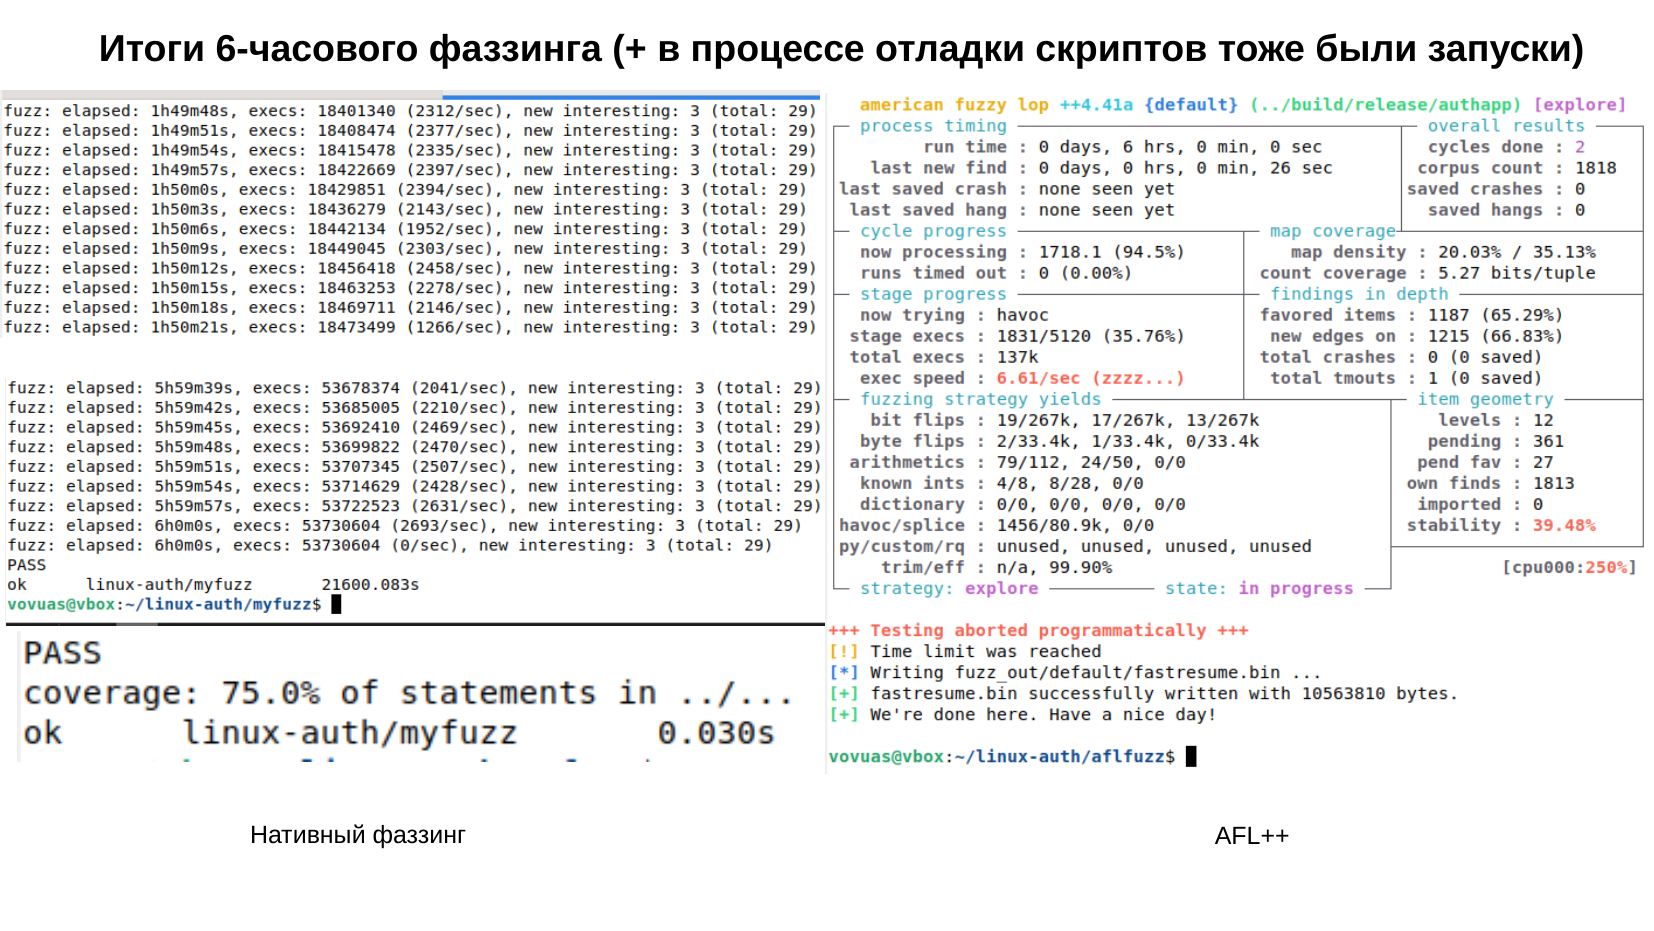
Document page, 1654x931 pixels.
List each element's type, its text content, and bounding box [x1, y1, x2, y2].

text_box Итоги 6-часового фаззинга (+ в процессе отладки скриптов тоже были запуски) [73, 19, 1612, 77]
picture [17, 631, 810, 762]
picture [5, 93, 1651, 774]
text_box AFL++ [1200, 814, 1314, 858]
picture [0, 90, 820, 338]
text_box Нативный фаззинг [235, 813, 500, 857]
